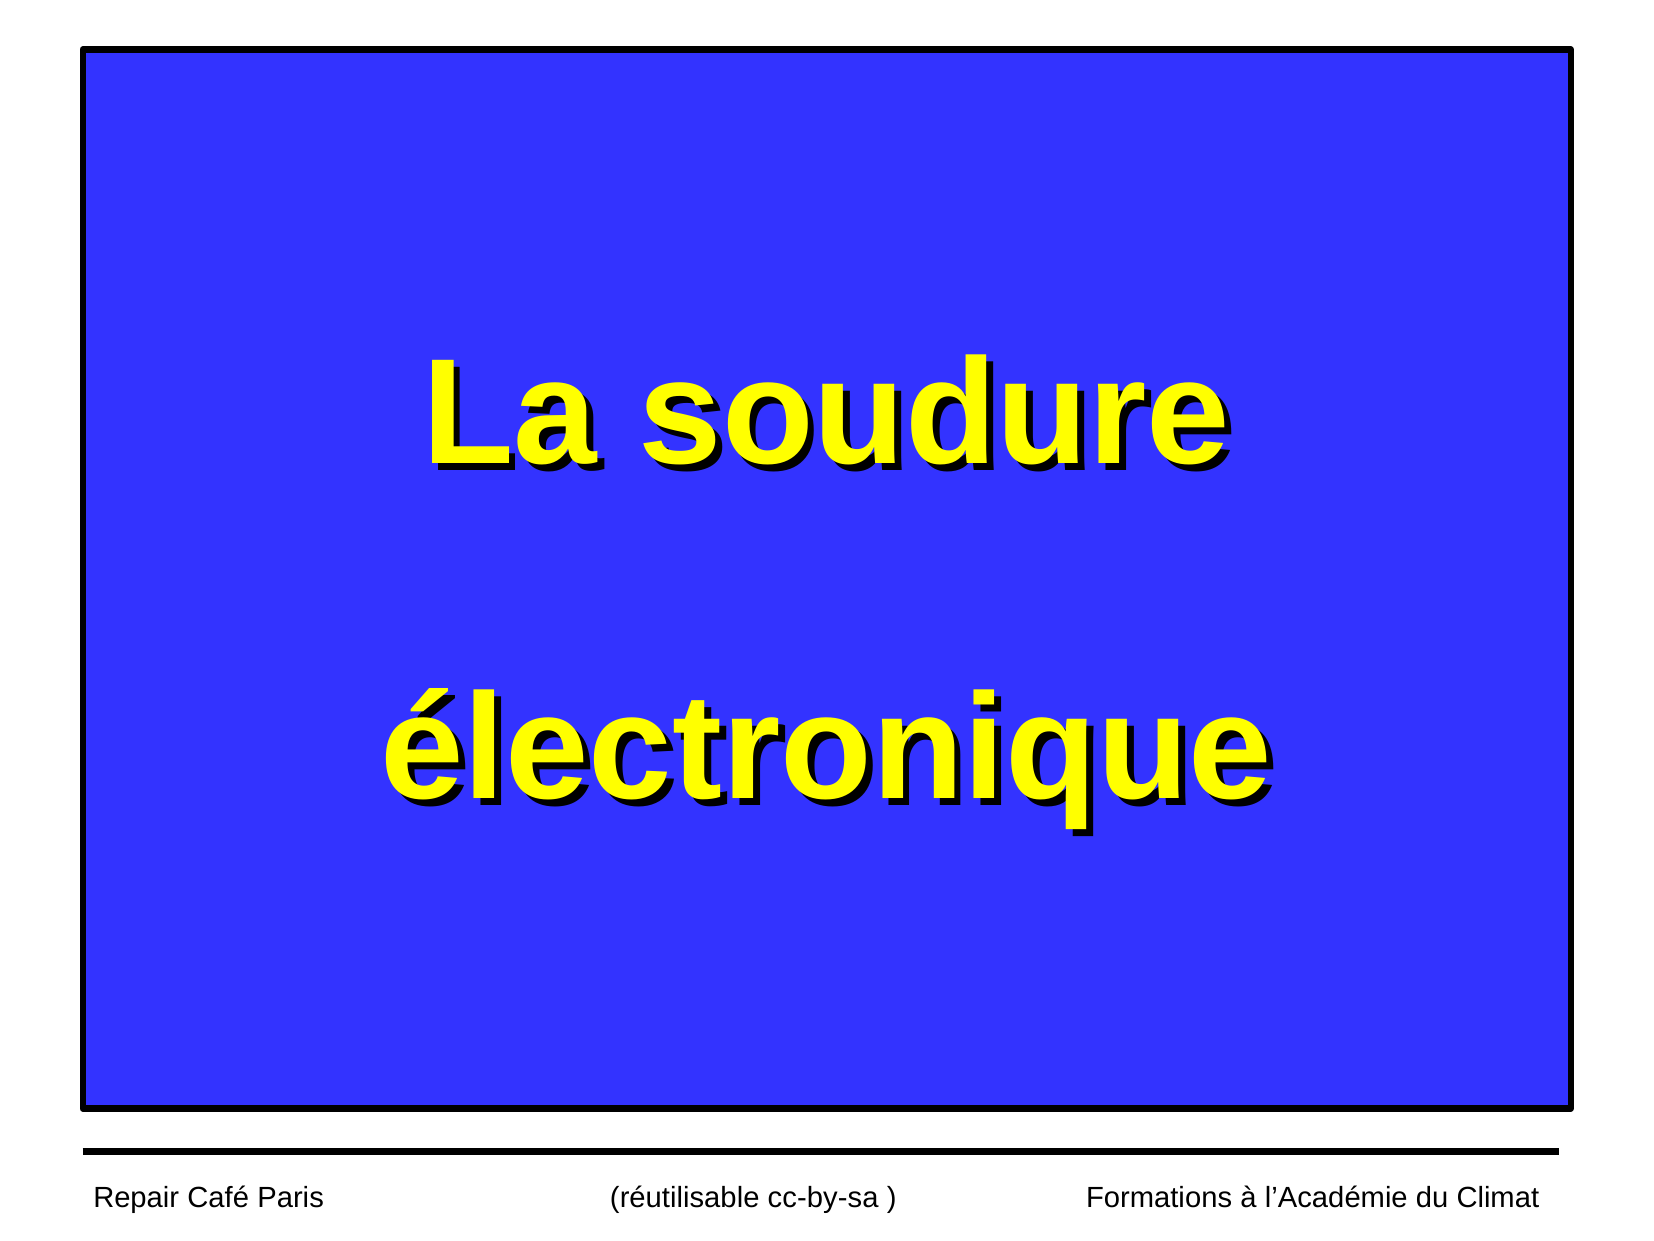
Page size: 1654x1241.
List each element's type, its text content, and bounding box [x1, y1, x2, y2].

subtitle La soudure électronique [82, 49, 1571, 1109]
